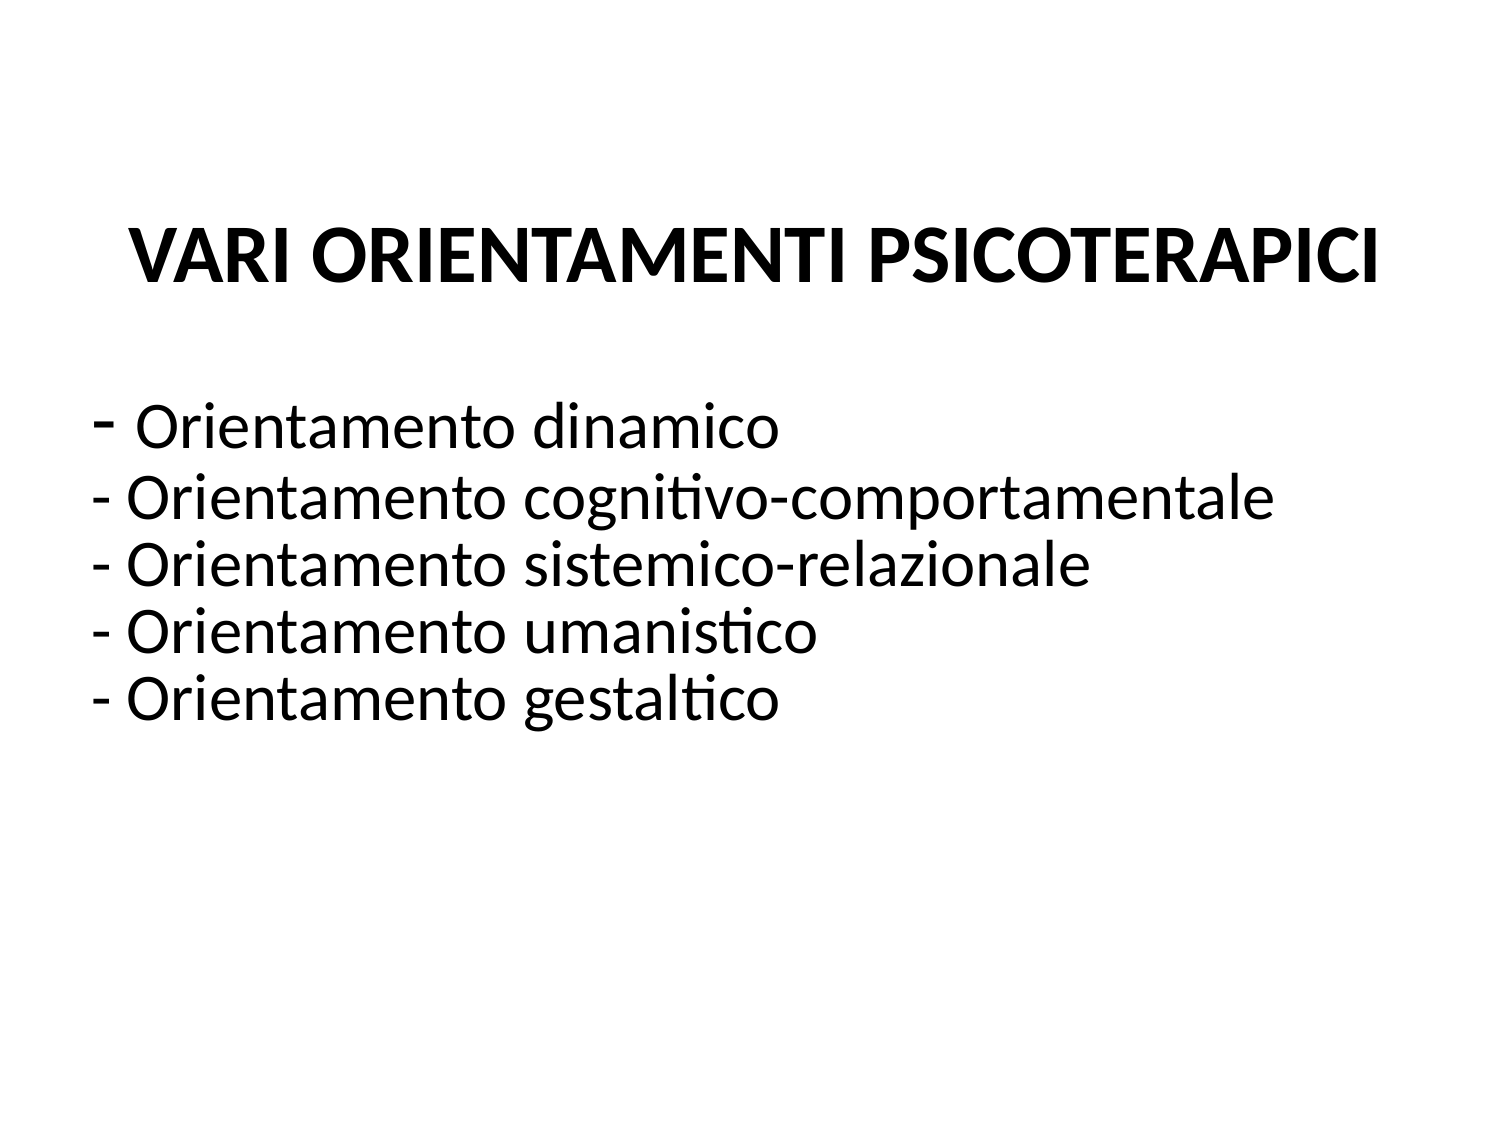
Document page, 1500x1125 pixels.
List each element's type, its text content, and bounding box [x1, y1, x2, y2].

title VARI ORIENTAMENTI PSICOTERAPICI - Orientamento dinamico - Orientamento cognitivo-comportamentale - Orientamento sistemico-relazionale - Orientamento umanistico - Orientamento gestaltico [91, 144, 1441, 979]
